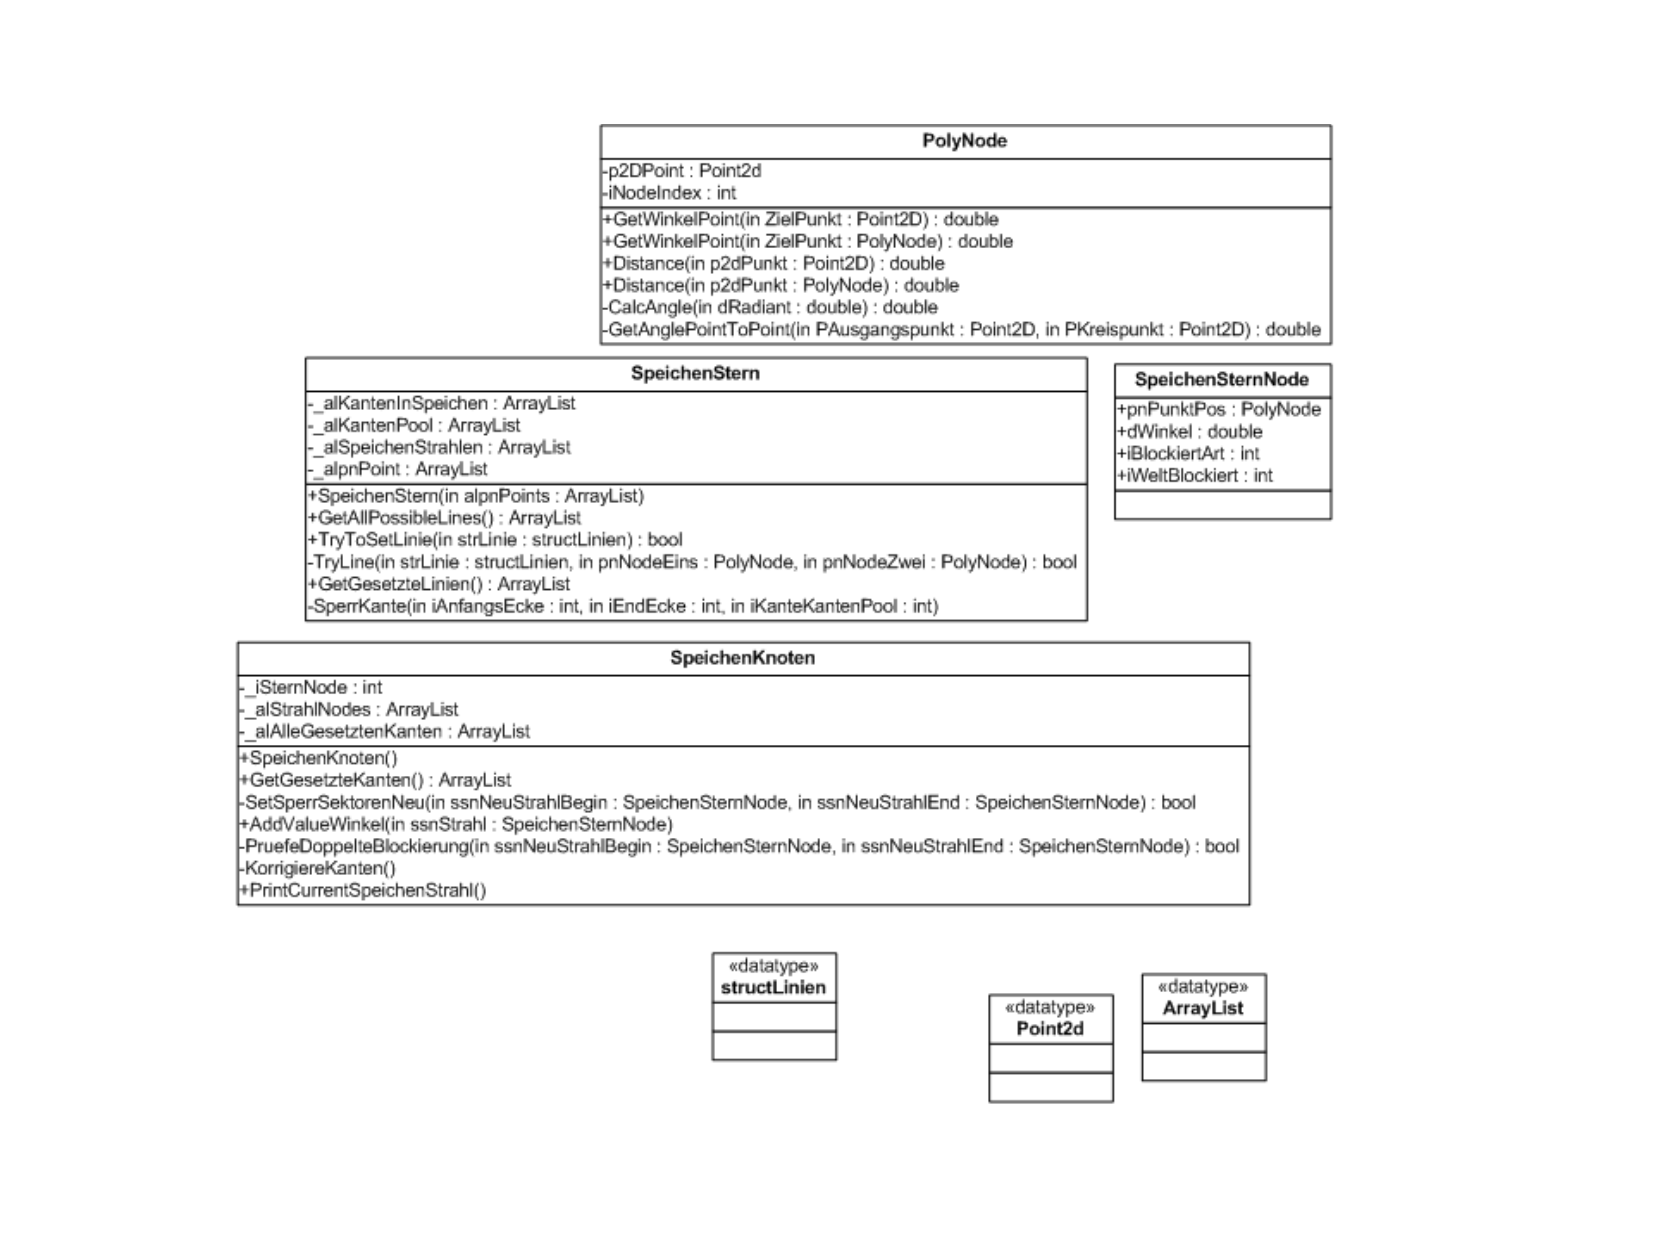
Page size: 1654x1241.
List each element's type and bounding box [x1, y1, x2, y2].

picture [2, 124, 1654, 1116]
